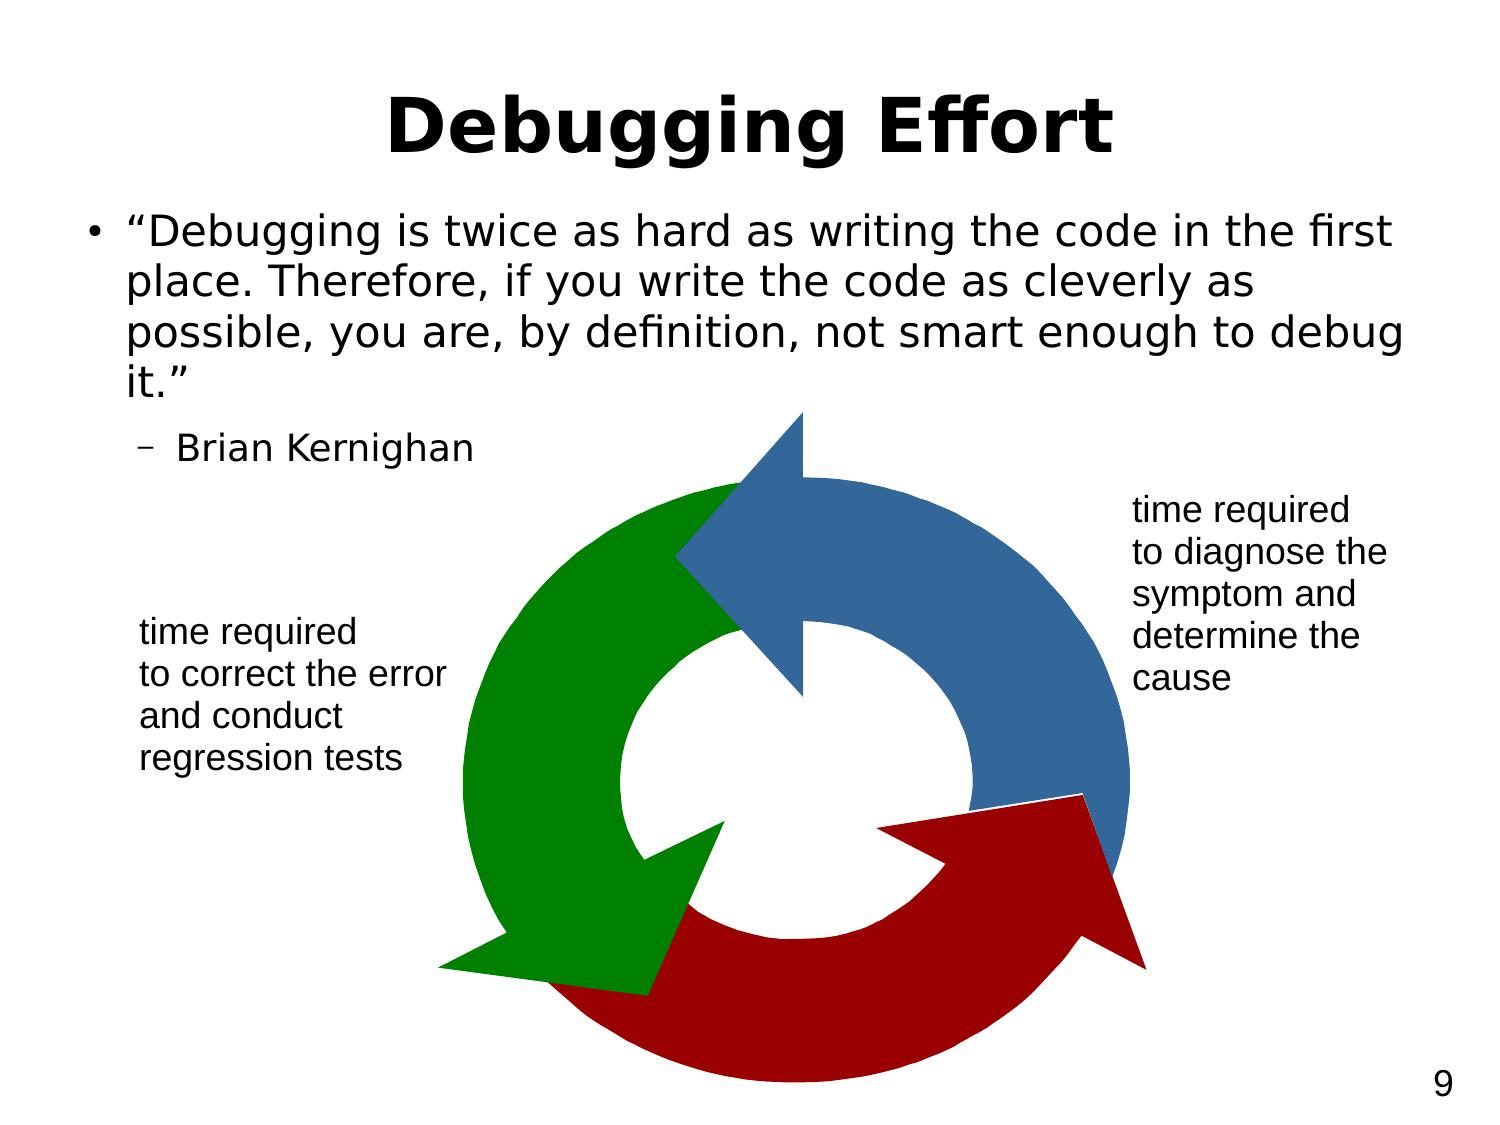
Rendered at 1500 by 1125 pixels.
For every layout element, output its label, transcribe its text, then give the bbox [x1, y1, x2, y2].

text_box [438, 473, 1147, 1083]
text_box time required to diagnose the symptom and determine the cause [1117, 481, 1403, 707]
title Debugging Effort [75, 56, 1425, 189]
text_box time required to correct the error and conduct regression tests [124, 603, 463, 786]
list “Debugging is twice as hard as writing the code in the first place. Therefore, if you write the code as cleverly as possible, you are, by definition, not smart enough to debug it.” Brian Kernighan [75, 206, 1425, 473]
